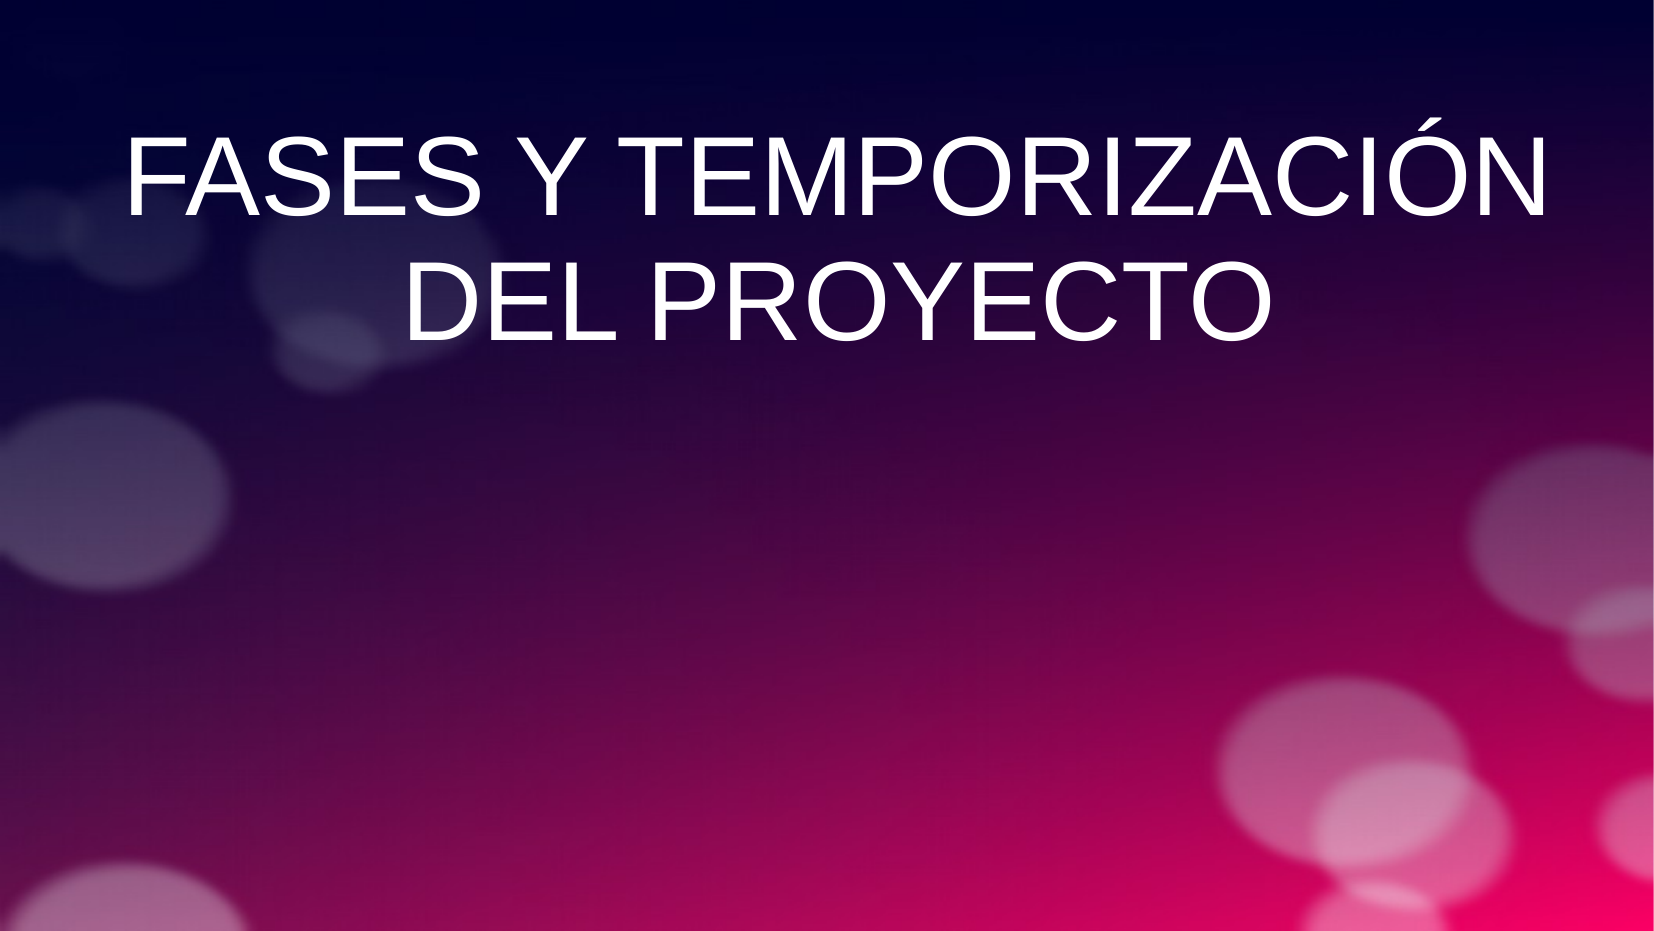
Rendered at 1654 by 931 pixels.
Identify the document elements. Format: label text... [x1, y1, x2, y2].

text_box FASES Y TEMPORIZACIÓN DEL PROYECTO [94, 106, 1583, 373]
picture [0, 0, 1654, 931]
